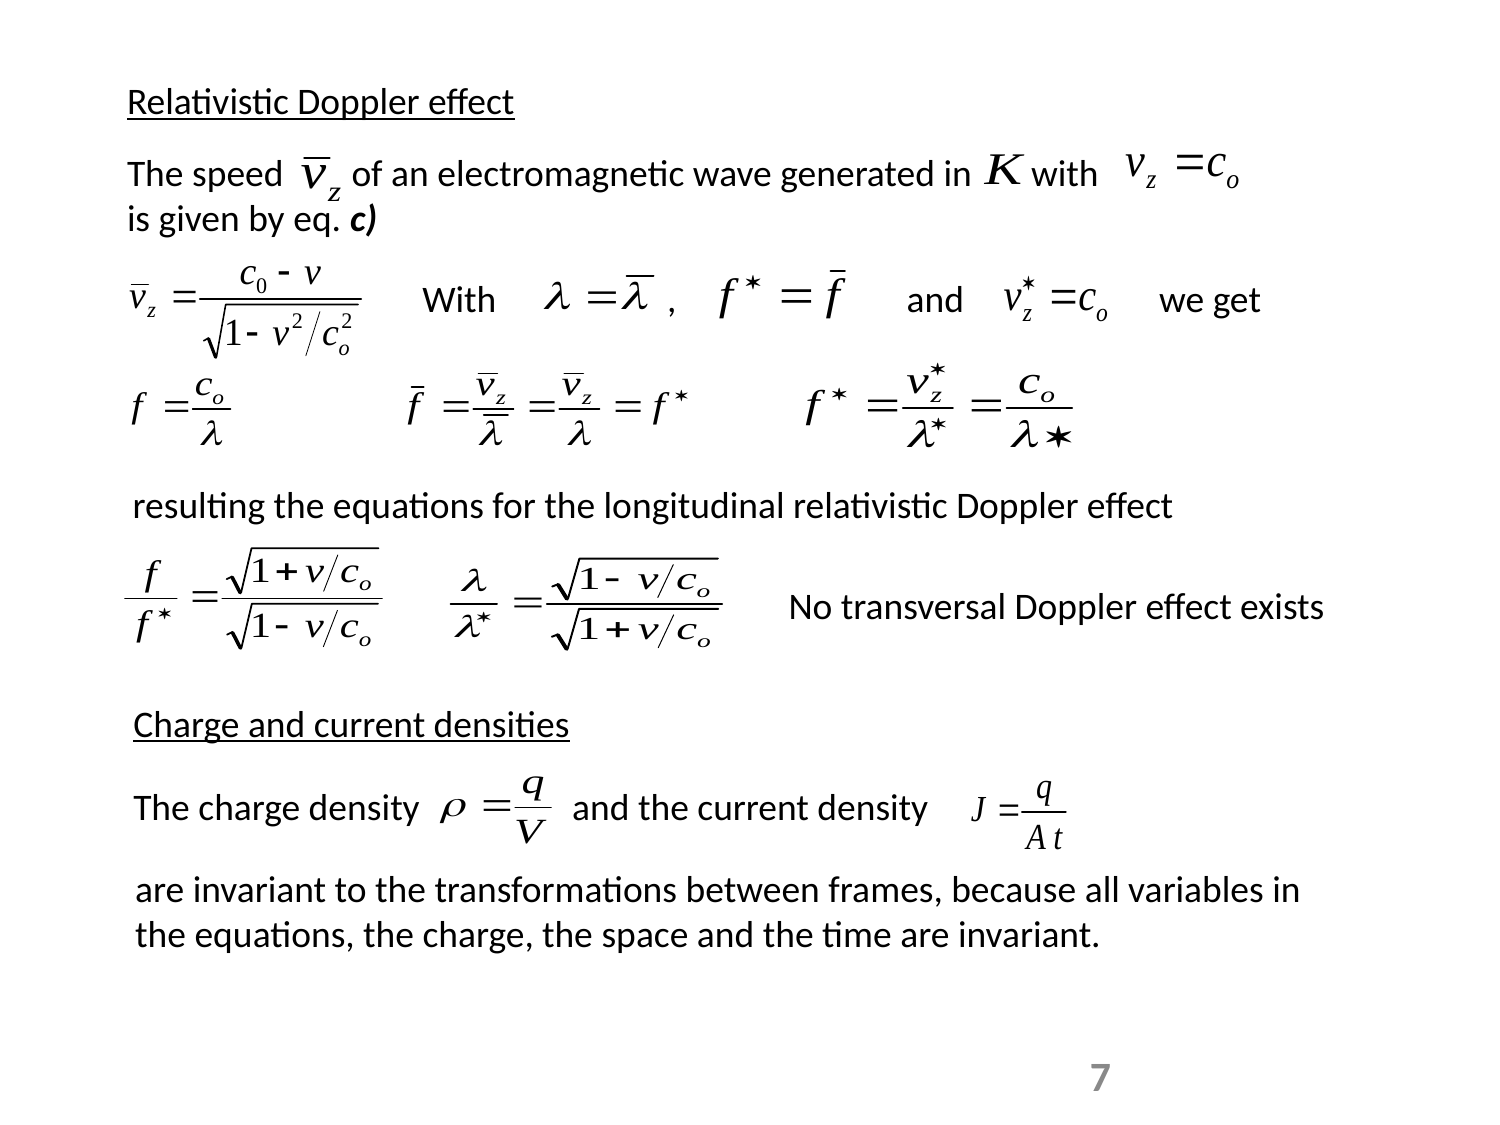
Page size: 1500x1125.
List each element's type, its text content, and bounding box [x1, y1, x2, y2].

text_box Relativistic Doppler effect [112, 69, 536, 131]
chart [788, 349, 1084, 457]
chart [392, 361, 695, 454]
chart [998, 262, 1117, 333]
chart [442, 550, 733, 658]
chart [701, 261, 859, 328]
text_box The speed of an electromagnetic wave generated in with is given by eq. c) [112, 141, 1276, 248]
text_box resulting the equations for the longitudinal relativistic Doppler effect [117, 473, 1227, 534]
chart [536, 267, 652, 320]
chart [117, 539, 390, 658]
chart [292, 139, 356, 210]
chart [431, 760, 561, 852]
text_box and [891, 267, 981, 328]
text_box [1074, 1042, 1426, 1103]
chart [974, 142, 1036, 192]
chart [117, 247, 368, 454]
text_box are invariant to the transformations between frames, because all variables in the equations, the charge, the space and the time are invariant. [120, 857, 1330, 964]
text_box Charge and current densities [118, 692, 591, 754]
text_box we get [1144, 267, 1278, 328]
chart [1119, 129, 1250, 201]
chart [964, 763, 1074, 857]
text_box The charge density and the current density [561, 775, 950, 837]
text_box The charge density and the current density [118, 775, 431, 837]
text_box No transversal Doppler effect exists [773, 574, 1348, 635]
text_box With [407, 267, 513, 328]
text_box , [652, 267, 692, 328]
